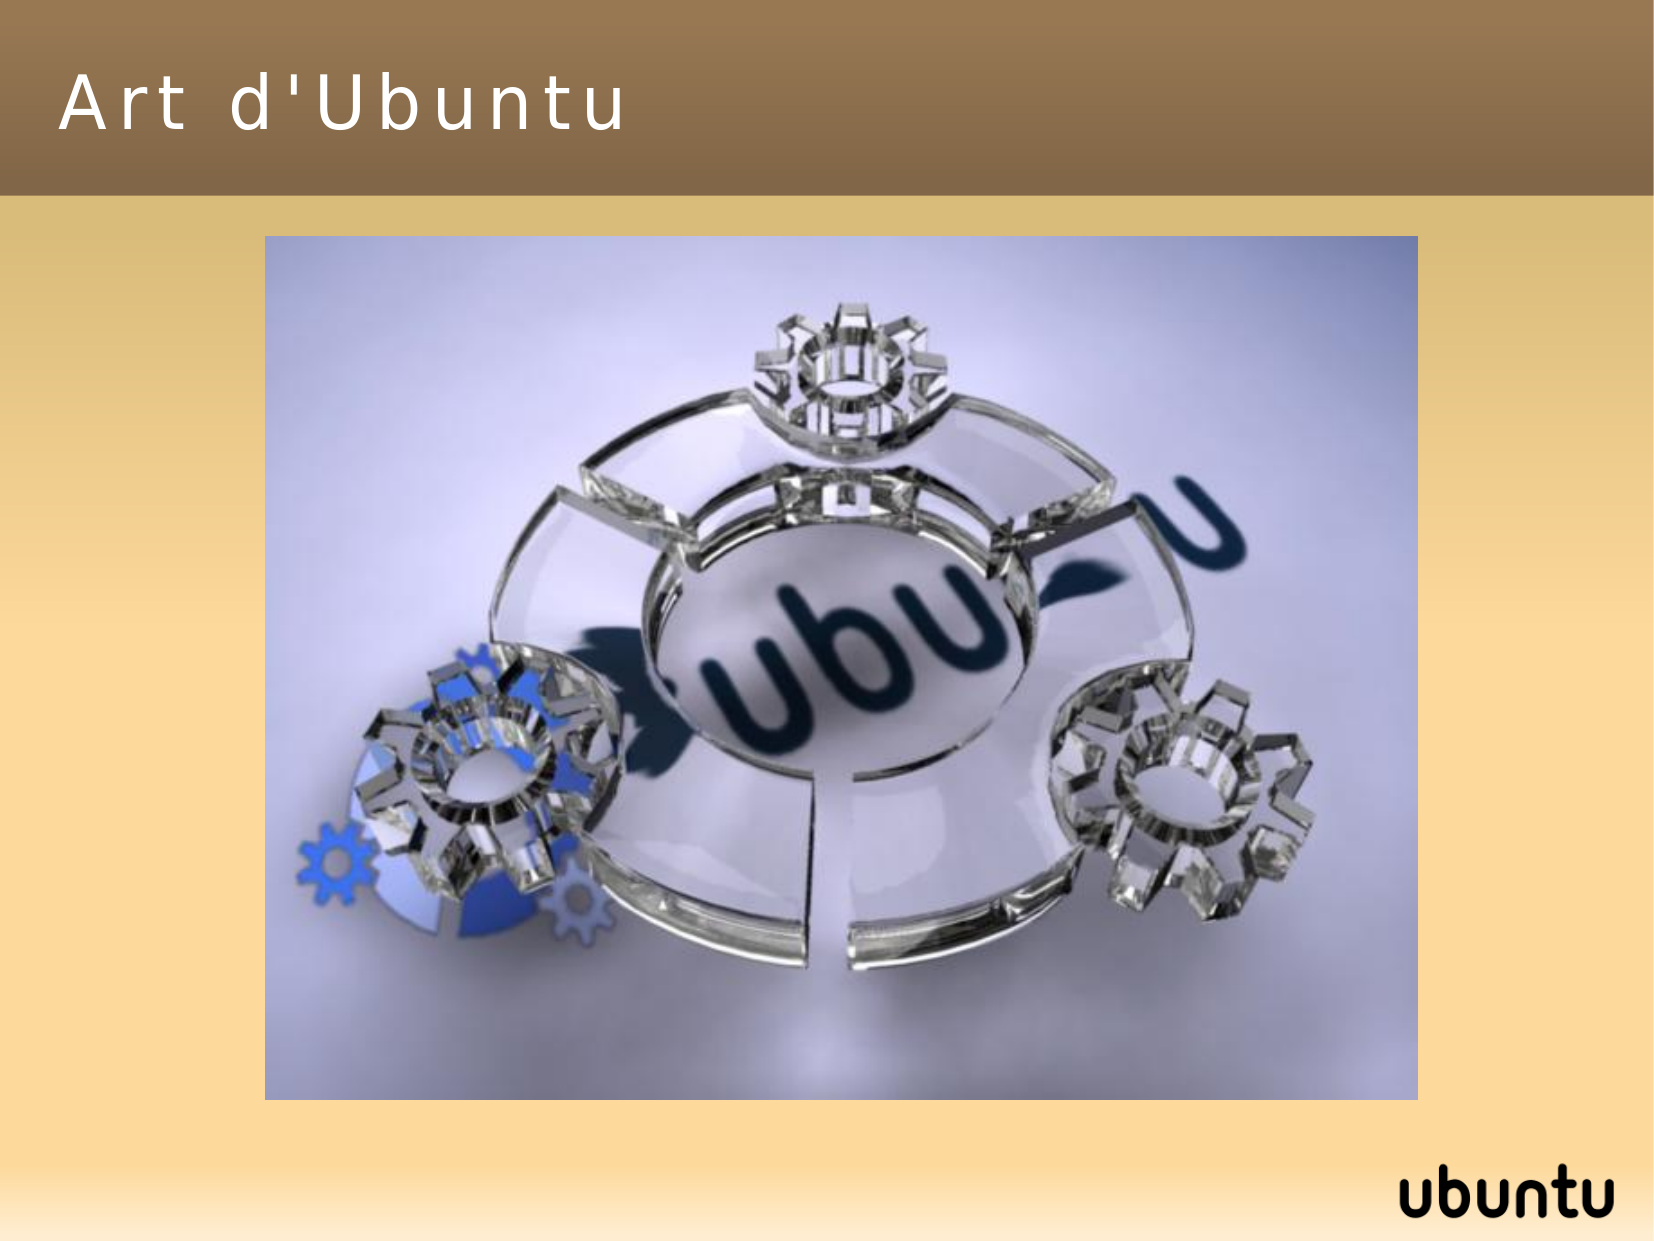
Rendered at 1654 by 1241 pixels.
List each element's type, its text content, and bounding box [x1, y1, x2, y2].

picture [0, 0, 1654, 1241]
title Art d'Ubuntu [59, 29, 1595, 178]
